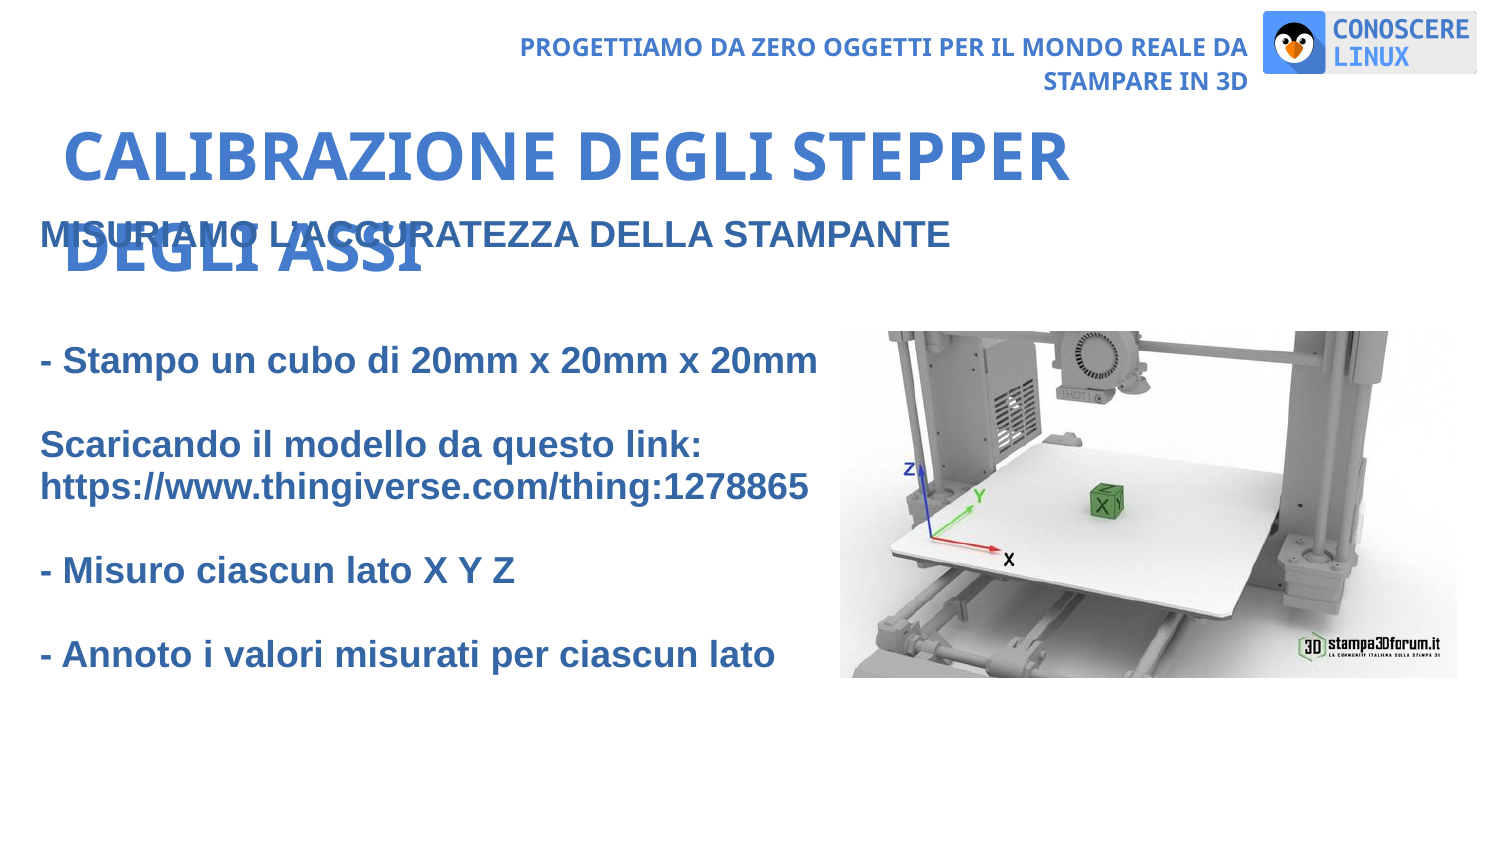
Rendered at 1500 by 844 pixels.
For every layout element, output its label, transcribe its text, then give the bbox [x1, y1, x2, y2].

picture [1263, 11, 1477, 74]
text_box MISURIAMO L’ACCURATEZZA DELLA STAMPANTE - Stampo un cubo di 20mm x 20mm x 20mm Scaricando il modello da questo link: https://www.thingiverse.com/thing:1278865 - Misuro ciascun lato X Y Z - Annoto i valori misurati per ciascun lato [25, 206, 1388, 725]
text_box CALIBRAZIONE DEGLI STEPPER DEGLI ASSI [47, 102, 1276, 189]
picture [840, 331, 1457, 678]
text_box PROGETTIAMO DA ZERO OGGETTI PER IL MONDO REALE DA STAMPARE IN 3D [437, 21, 1264, 91]
